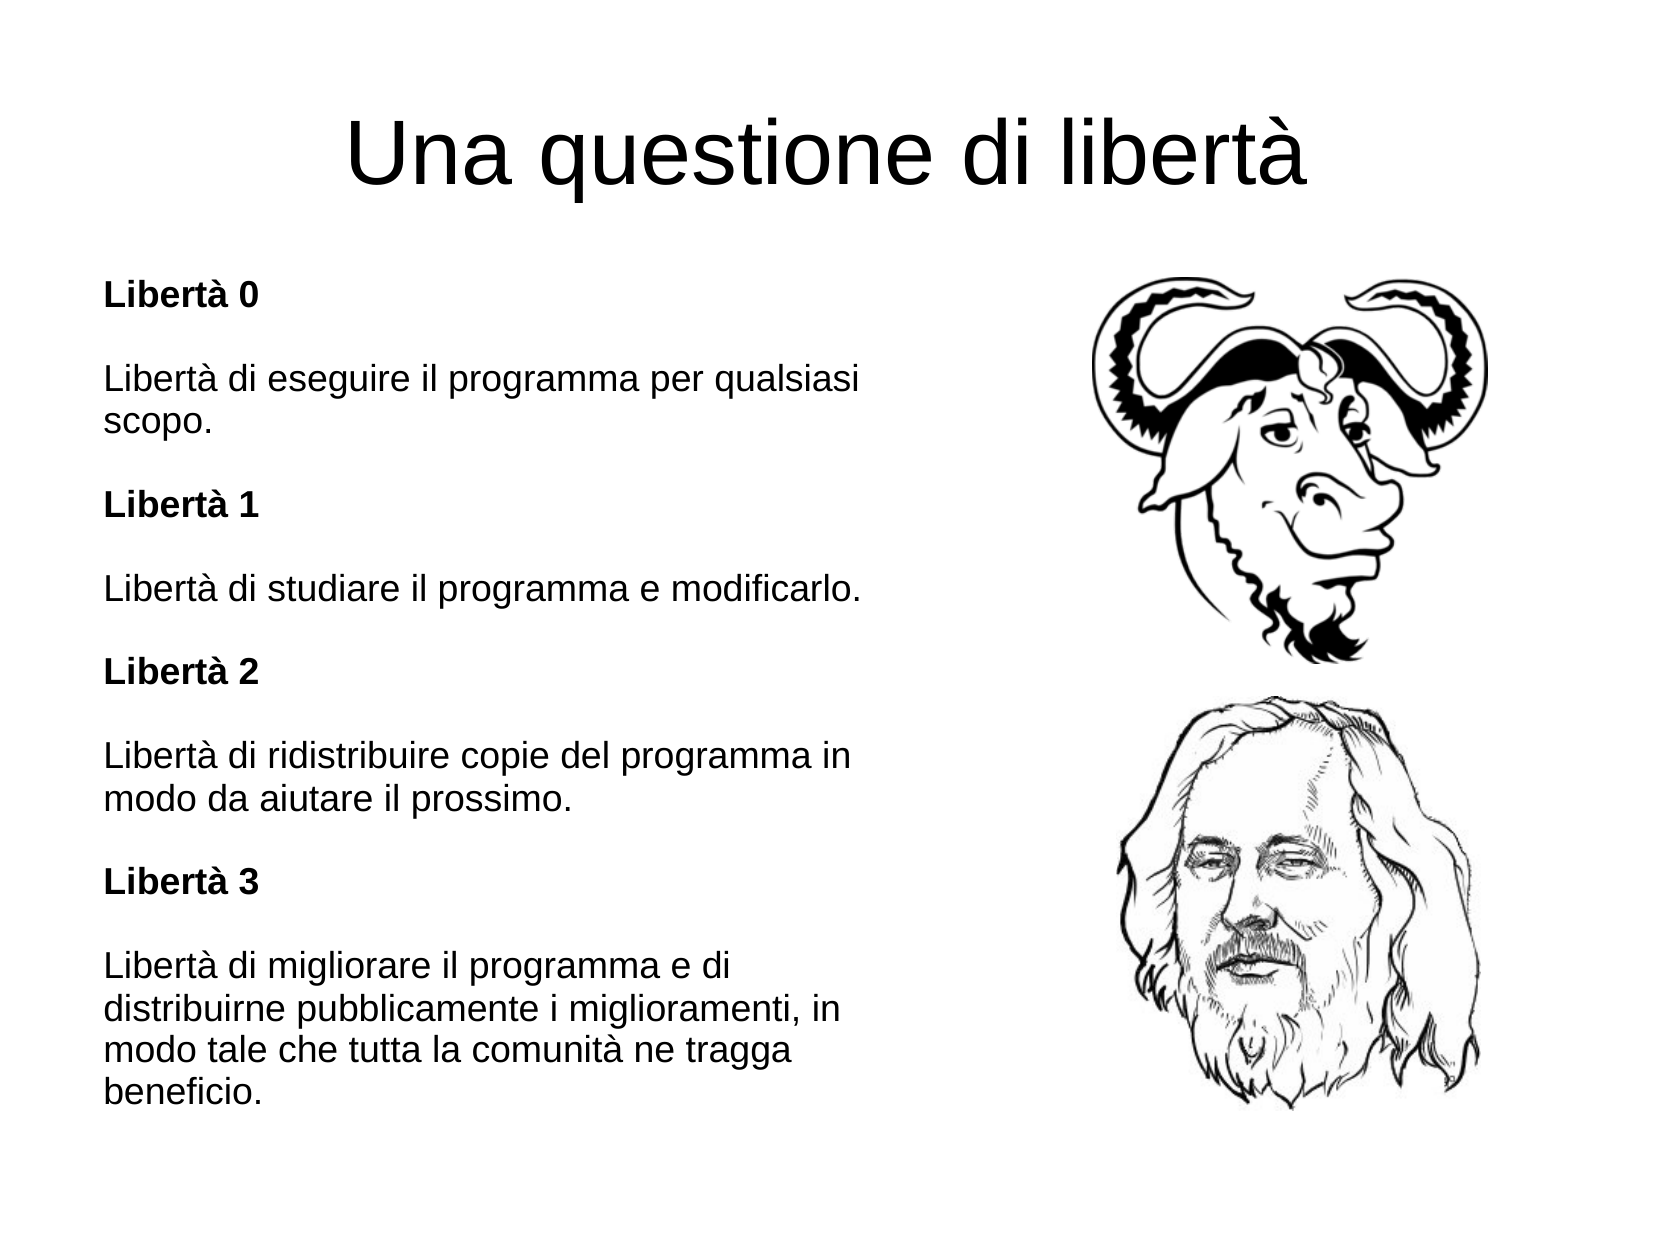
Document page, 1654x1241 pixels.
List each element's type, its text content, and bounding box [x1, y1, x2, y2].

picture [1116, 696, 1481, 1111]
picture [1092, 277, 1488, 664]
title Una questione di libertà [82, 56, 1571, 250]
text_box Libertà 0 Libertà di eseguire il programma per qualsiasi scopo. Libertà 1 Libertà di studiare il programma e modificarlo. Libertà 2 Libertà di ridistribuire copie del programma in modo da aiutare il prossimo. Libertà 3 Libertà di migliorare il programma e di distribuirne pubblicamente i miglioramenti, in modo tale che tutta la comunità ne tragga beneficio. [88, 265, 916, 1182]
